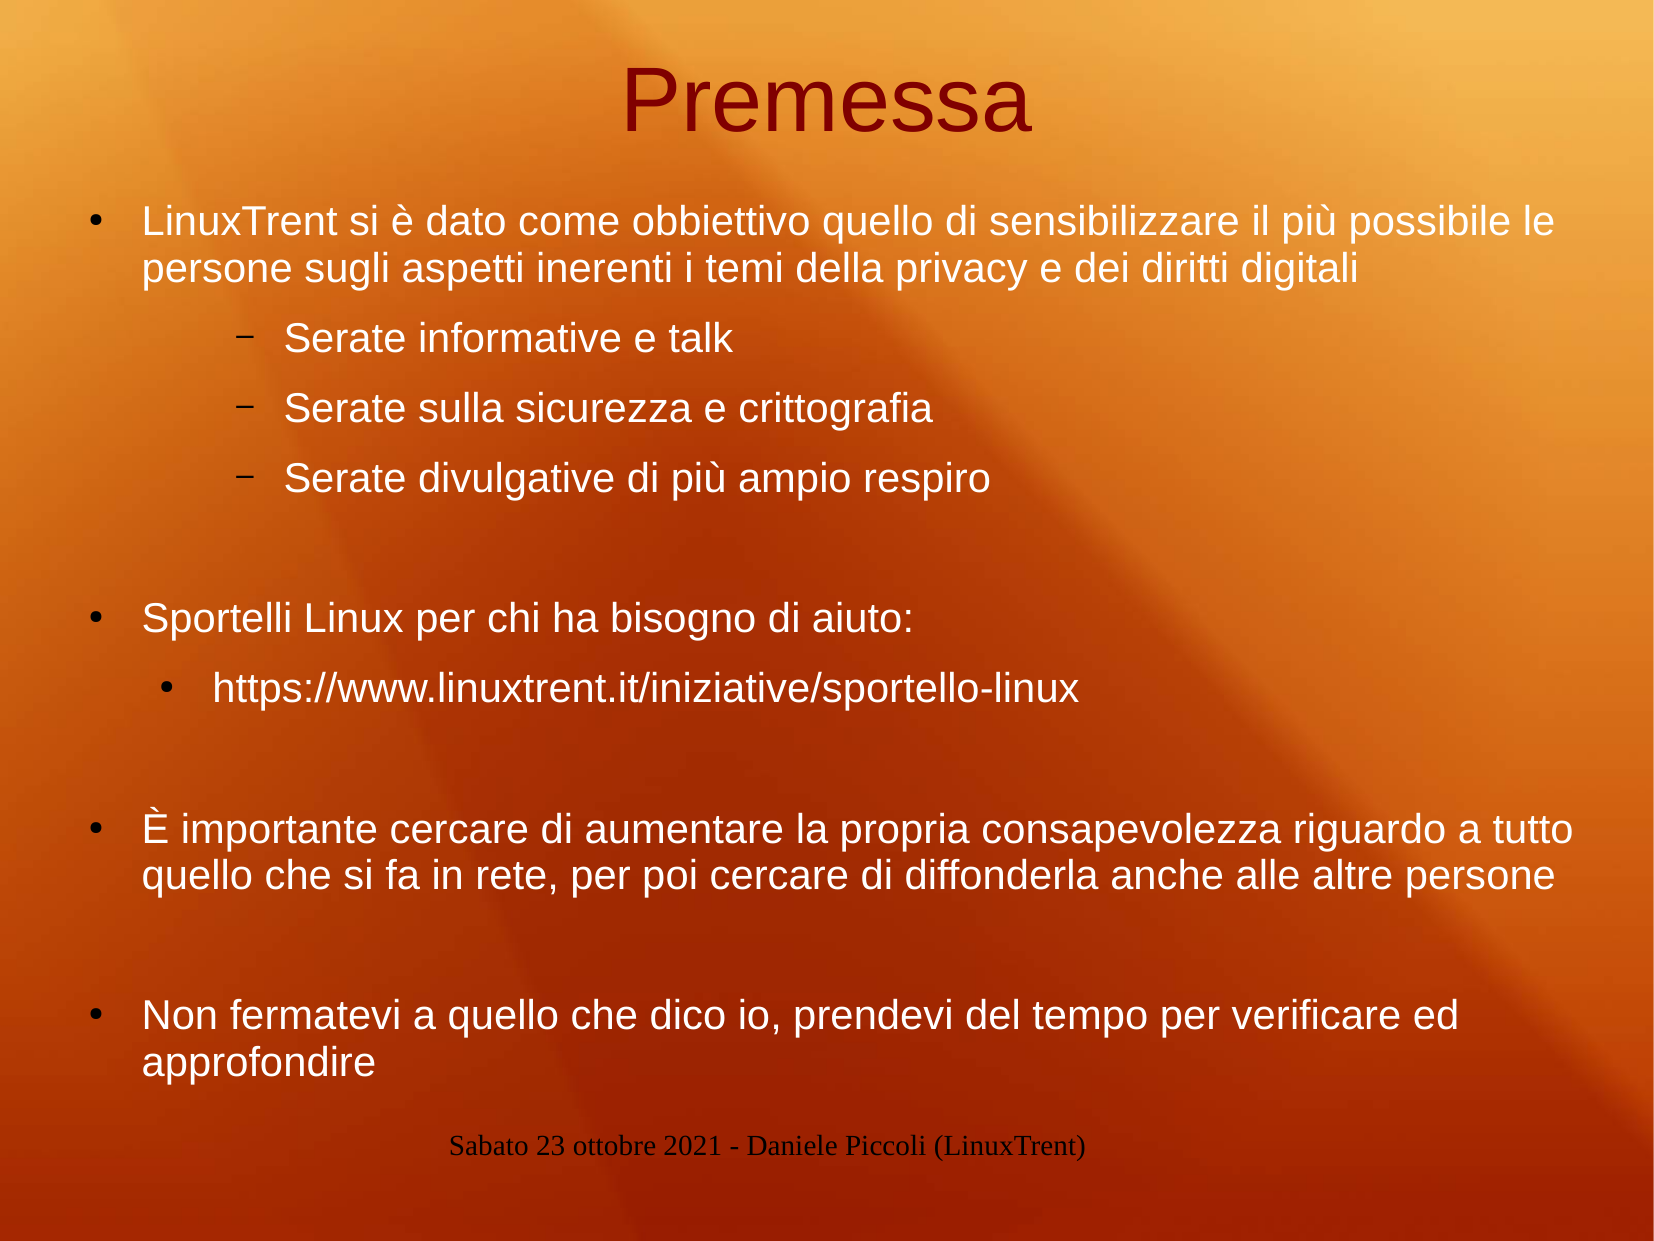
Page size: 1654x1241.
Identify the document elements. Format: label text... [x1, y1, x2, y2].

text_box LinuxTrent si è dato come obbiettivo quello di sensibilizzare il più possibile le persone sugli aspetti inerenti i temi della privacy e dei diritti digitali Serate informative e talk Serate sulla sicurezza e crittografia Serate divulgative di più ampio respiro Sportelli Linux per chi ha bisogno di aiuto: https://www.linuxtrent.it/iniziative/sportello-linux È importante cercare di aumentare la propria consapevolezza riguardo a tutto quello che si fa in rete, per poi cercare di diffonderla anche alle altre persone Non fermatevi a quello che dico io, prendevi del tempo per verificare ed approfondire [70, 198, 1595, 1086]
picture [0, 0, 1654, 1241]
title Premessa [82, 35, 1571, 164]
